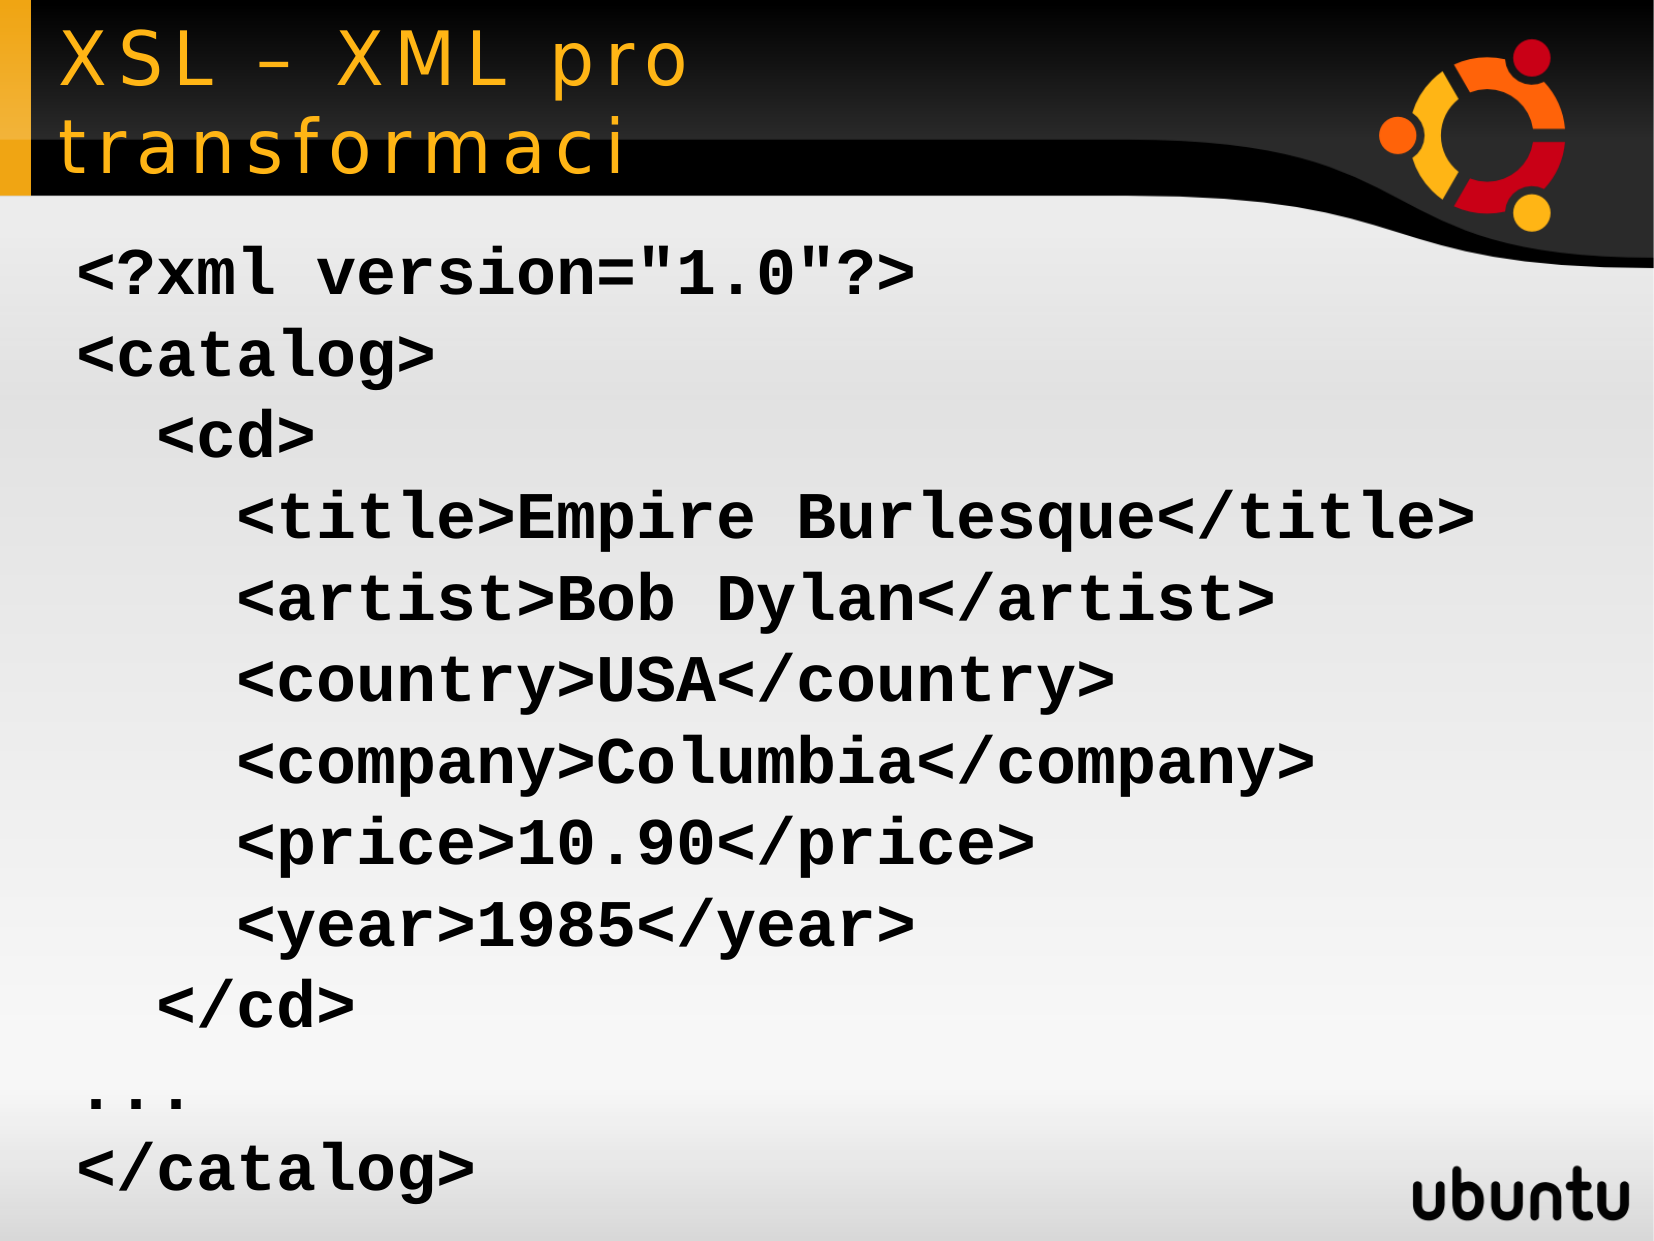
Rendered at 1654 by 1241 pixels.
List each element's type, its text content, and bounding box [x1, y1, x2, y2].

title XSL – XML pro transformaci [59, 16, 1270, 191]
list <?xml version="1.0"?> <catalog> <cd> <title>Empire Burlesque</title> <artist>Bob Dylan</artist> <country>USA</country> <company>Columbia</company> <price>10.90</price> <year>1985</year> </cd> ... </catalog> [59, 239, 1548, 1211]
picture [0, 0, 1654, 1241]
